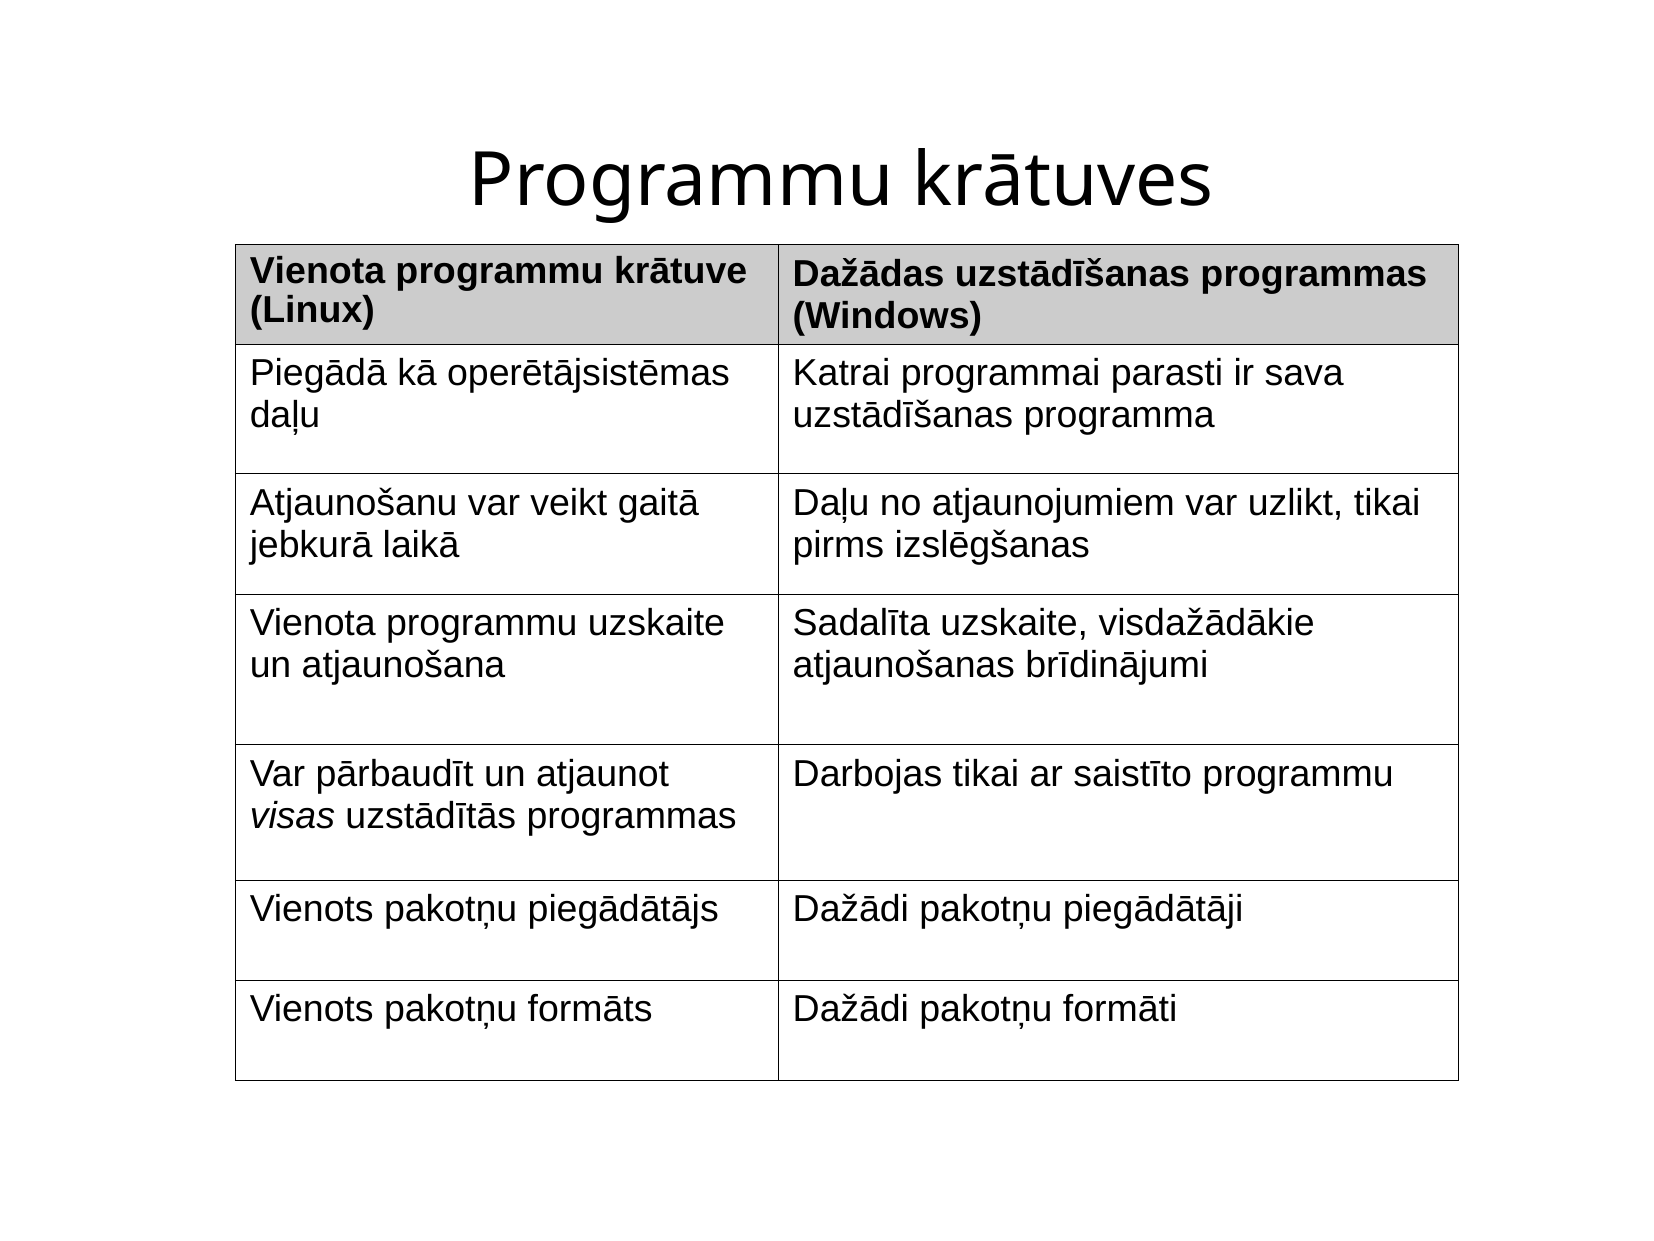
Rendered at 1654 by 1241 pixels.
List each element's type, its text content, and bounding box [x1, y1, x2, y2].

table_cell Daļu no atjaunojumiem var uzlikt, tikai pirms izslēgšanas [779, 474, 1458, 594]
table_cell Var pārbaudīt un atjaunot visas uzstādītās programmas [236, 745, 778, 880]
table_cell Piegādā kā operētājsistēmas daļu [236, 345, 778, 473]
table_cell Sadalīta uzskaite, visdažādākie atjaunošanas brīdinājumi [779, 595, 1458, 744]
table_cell Vienota programmu uzskaite un atjaunošana [236, 595, 778, 744]
table_cell Dažādi pakotņu formāti [779, 981, 1458, 1080]
table_header Dažādas uzstādīšanas programmas (Windows) [779, 245, 1458, 344]
table_cell Atjaunošanu var veikt gaitā jebkurā laikā [236, 474, 778, 594]
title Programmu krātuves [159, 118, 1524, 235]
table_cell Katrai programmai parasti ir sava uzstādīšanas programma [779, 345, 1458, 473]
table_cell Dažādi pakotņu piegādātāji [779, 881, 1458, 980]
table_cell Darbojas tikai ar saistīto programmu [779, 745, 1458, 880]
table_cell Vienots pakotņu piegādātājs [236, 881, 778, 980]
table_header Vienota programmu krātuve (Linux) [236, 245, 778, 344]
table_cell Vienots pakotņu formāts [236, 981, 778, 1080]
